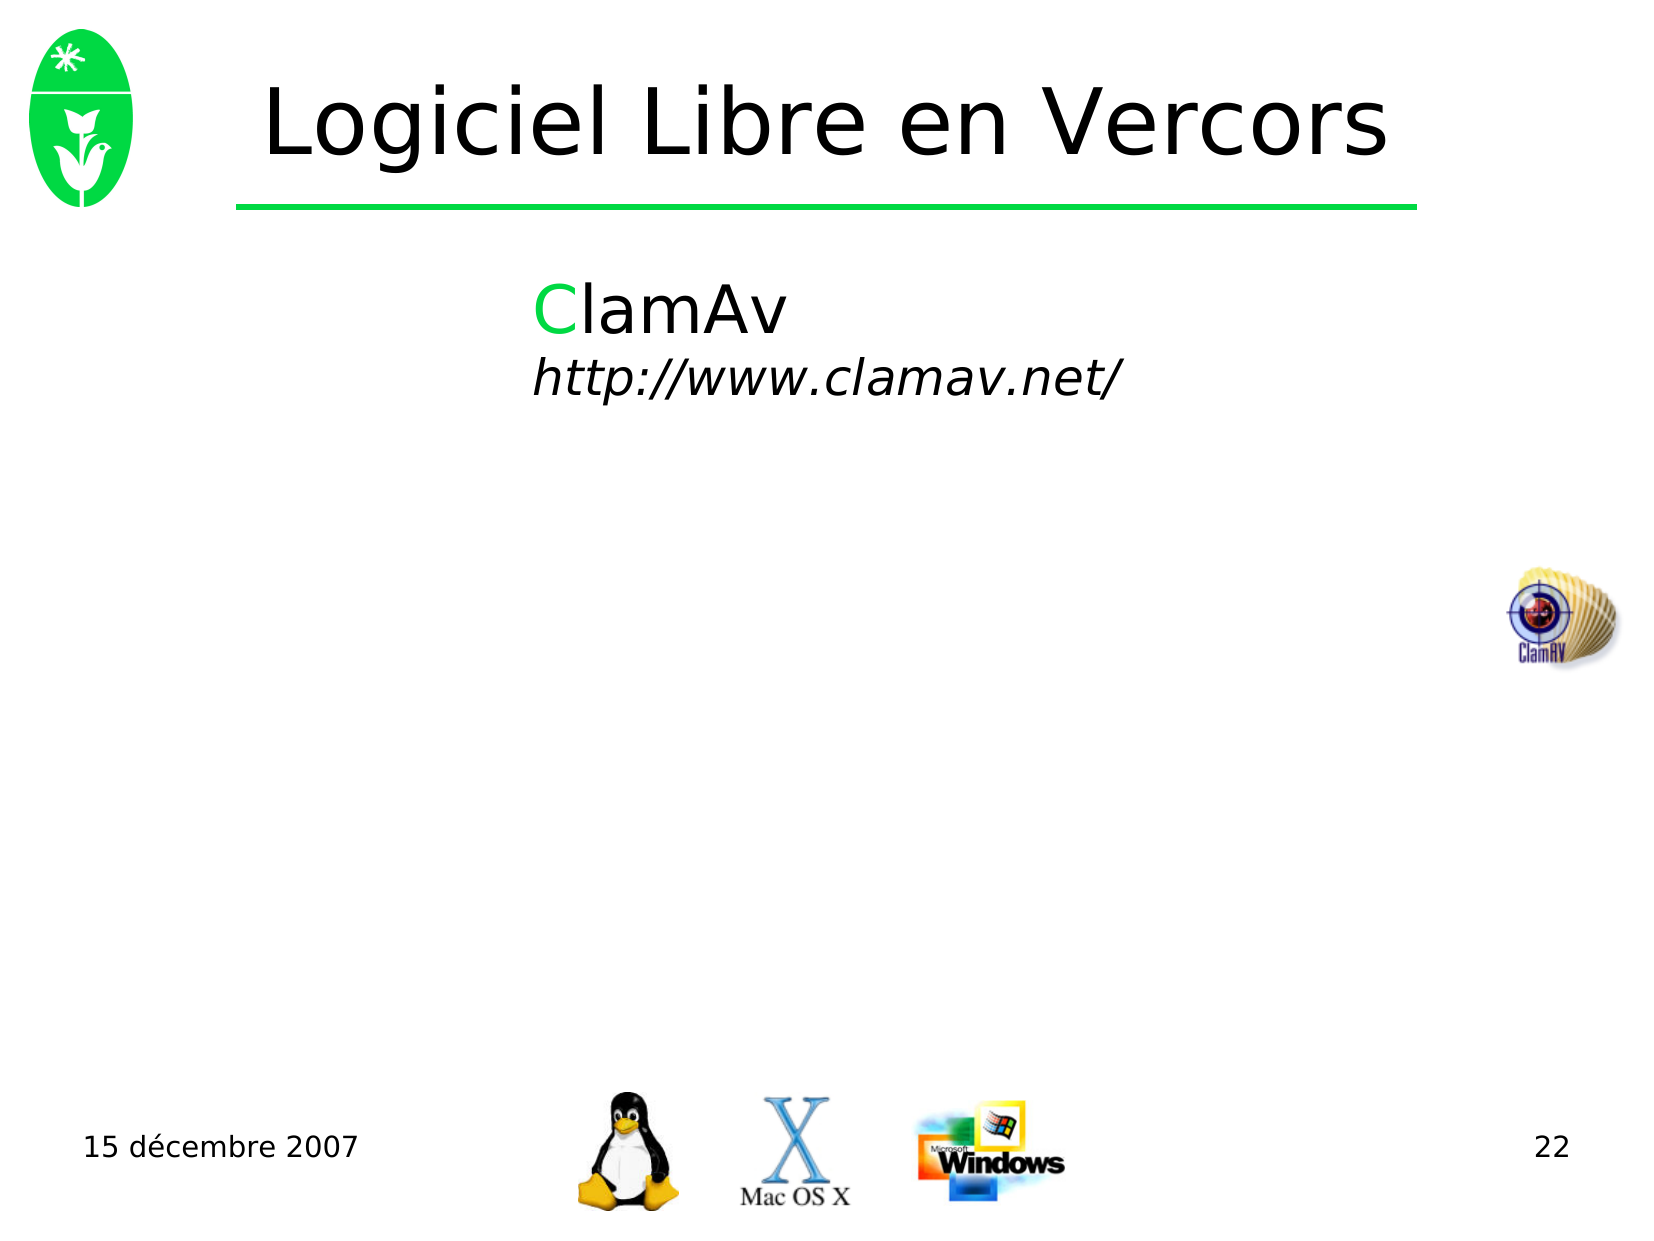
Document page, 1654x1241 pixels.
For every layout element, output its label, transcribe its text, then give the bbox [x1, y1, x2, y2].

picture [29, 29, 133, 207]
picture [578, 1092, 679, 1211]
title Logiciel Libre en Vercors [177, 4, 1477, 241]
text_box ClamAv http://www.clamav.net/ [518, 264, 1136, 415]
picture [726, 1092, 866, 1211]
picture [1505, 560, 1625, 680]
picture [903, 1092, 1076, 1211]
